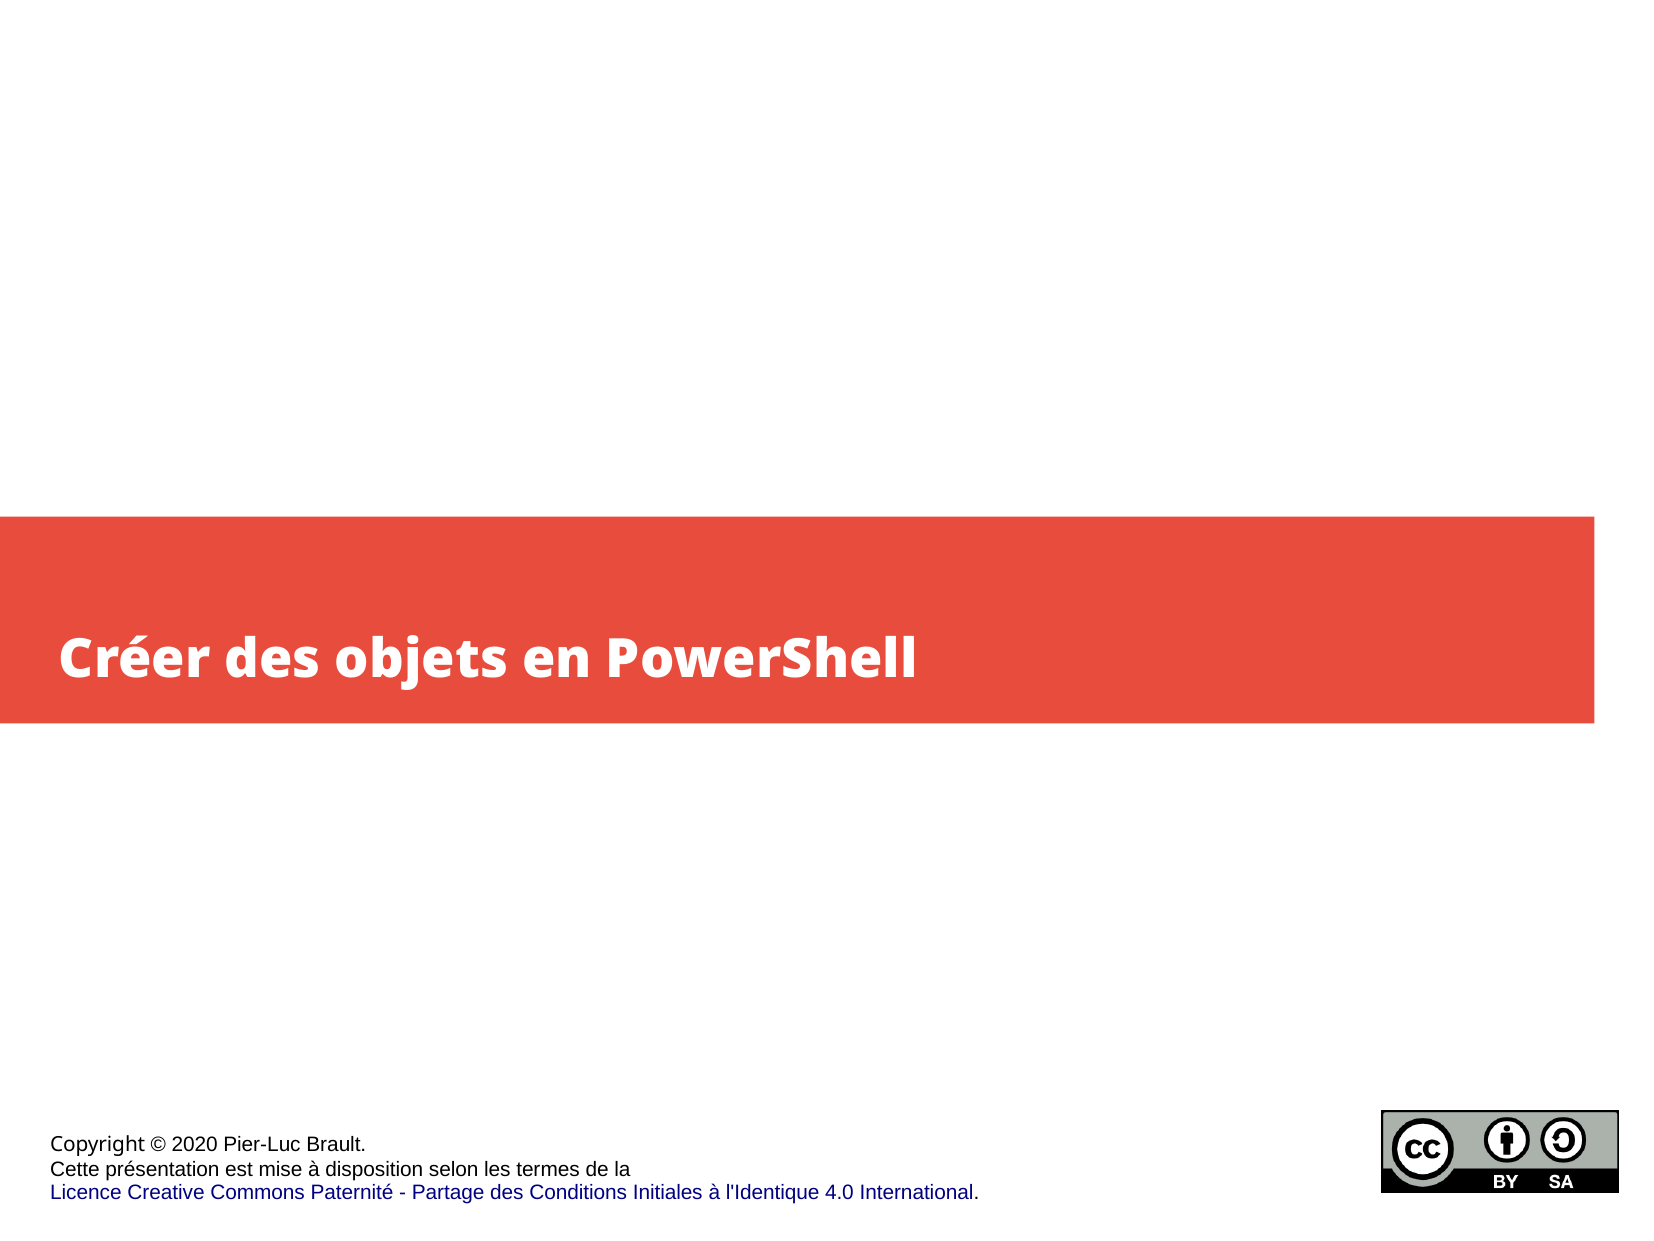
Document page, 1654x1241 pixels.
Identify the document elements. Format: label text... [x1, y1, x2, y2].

picture [1381, 1110, 1619, 1193]
title Créer des objets en PowerShell [59, 546, 1595, 694]
text_box Copyright © 2020 Pier-Luc Brault. Cette présentation est mise à disposition selon les termes de la Licence Creative Commons Paternité - Partage des Conditions Initiales à l'Identique 4.0 International. [35, 1122, 1099, 1214]
